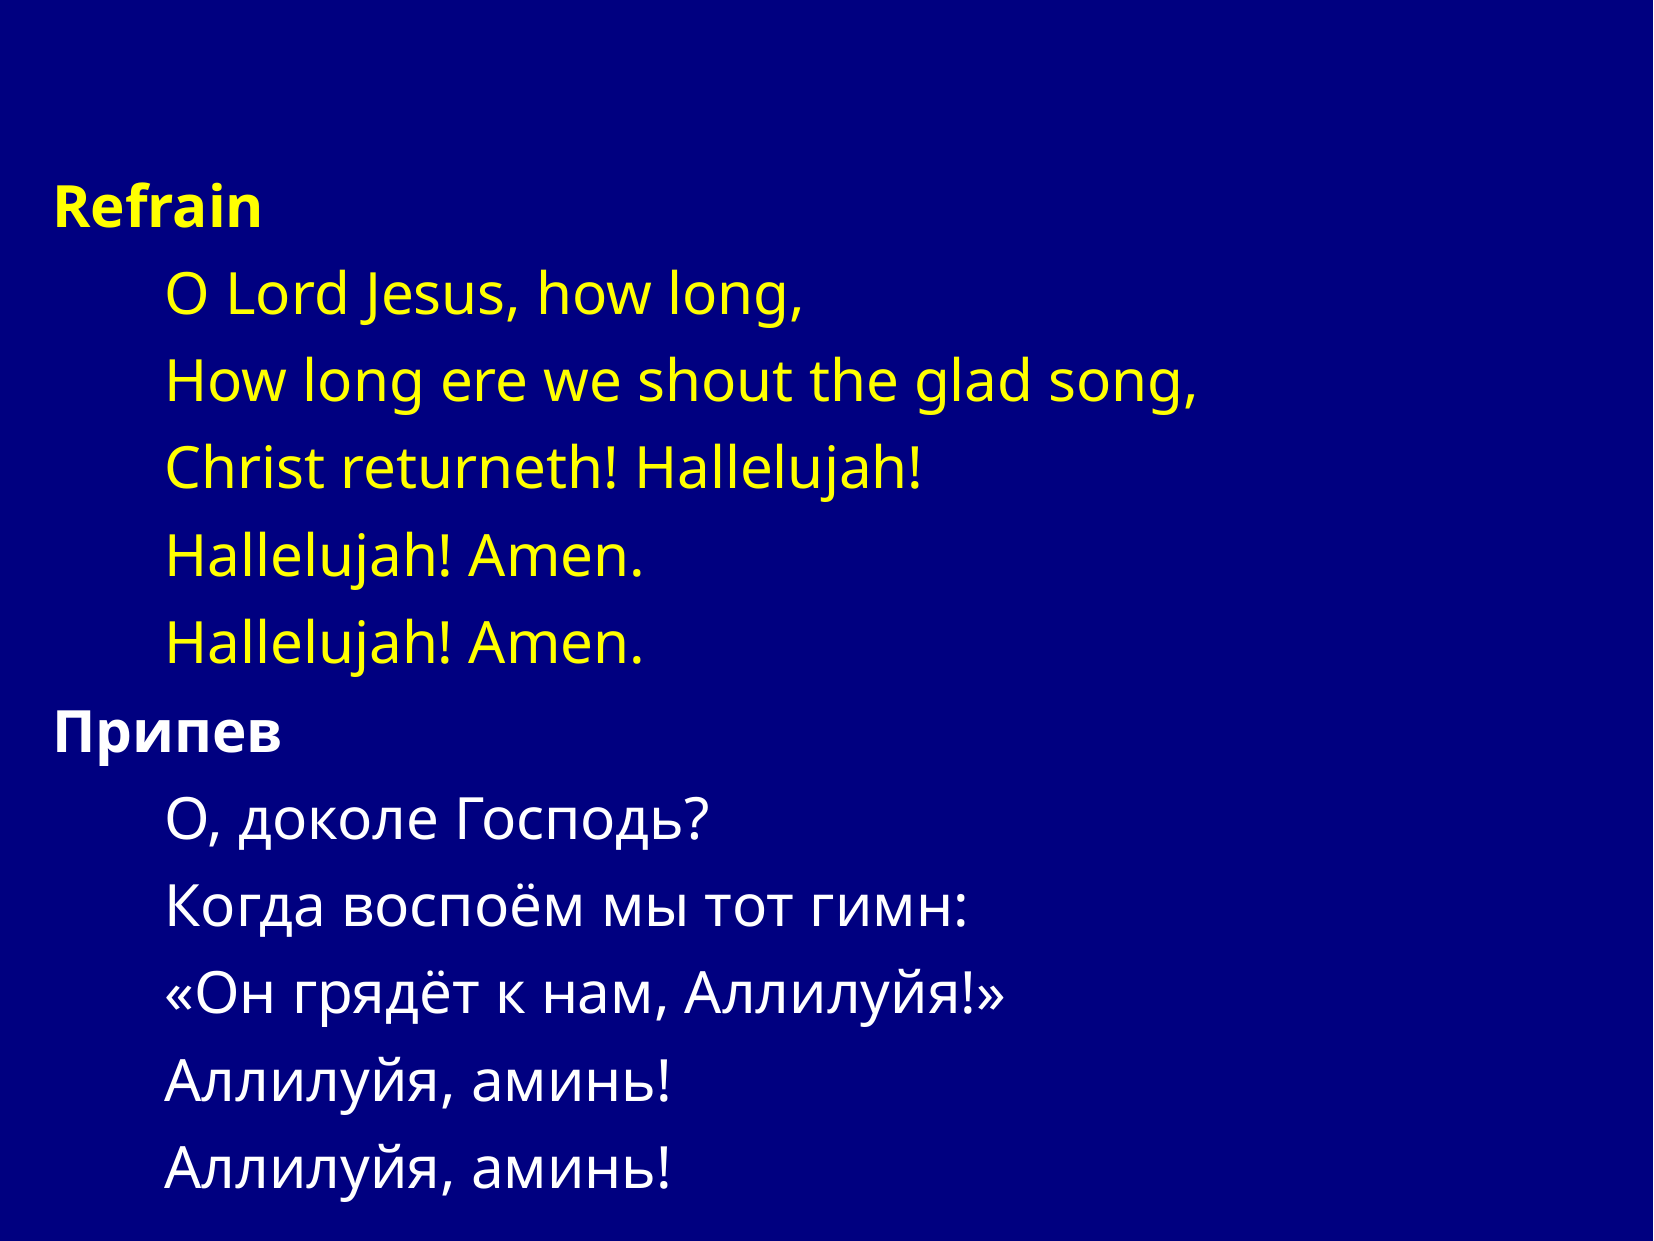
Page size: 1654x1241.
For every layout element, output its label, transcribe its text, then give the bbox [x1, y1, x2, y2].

text_box Припев О, доколе Господь? Когда воспоём мы тот гимн: «Он грядёт к нам, Аллилуйя!» Аллилуйя, аминь! Аллилуйя, аминь! [37, 675, 1653, 1163]
text_box Refrain O Lord Jesus, how long, How long ere we shout the glad song, Christ returneth! Hallelujah! Hallelujah! Amen. Hallelujah! Amen. [37, 150, 1653, 638]
